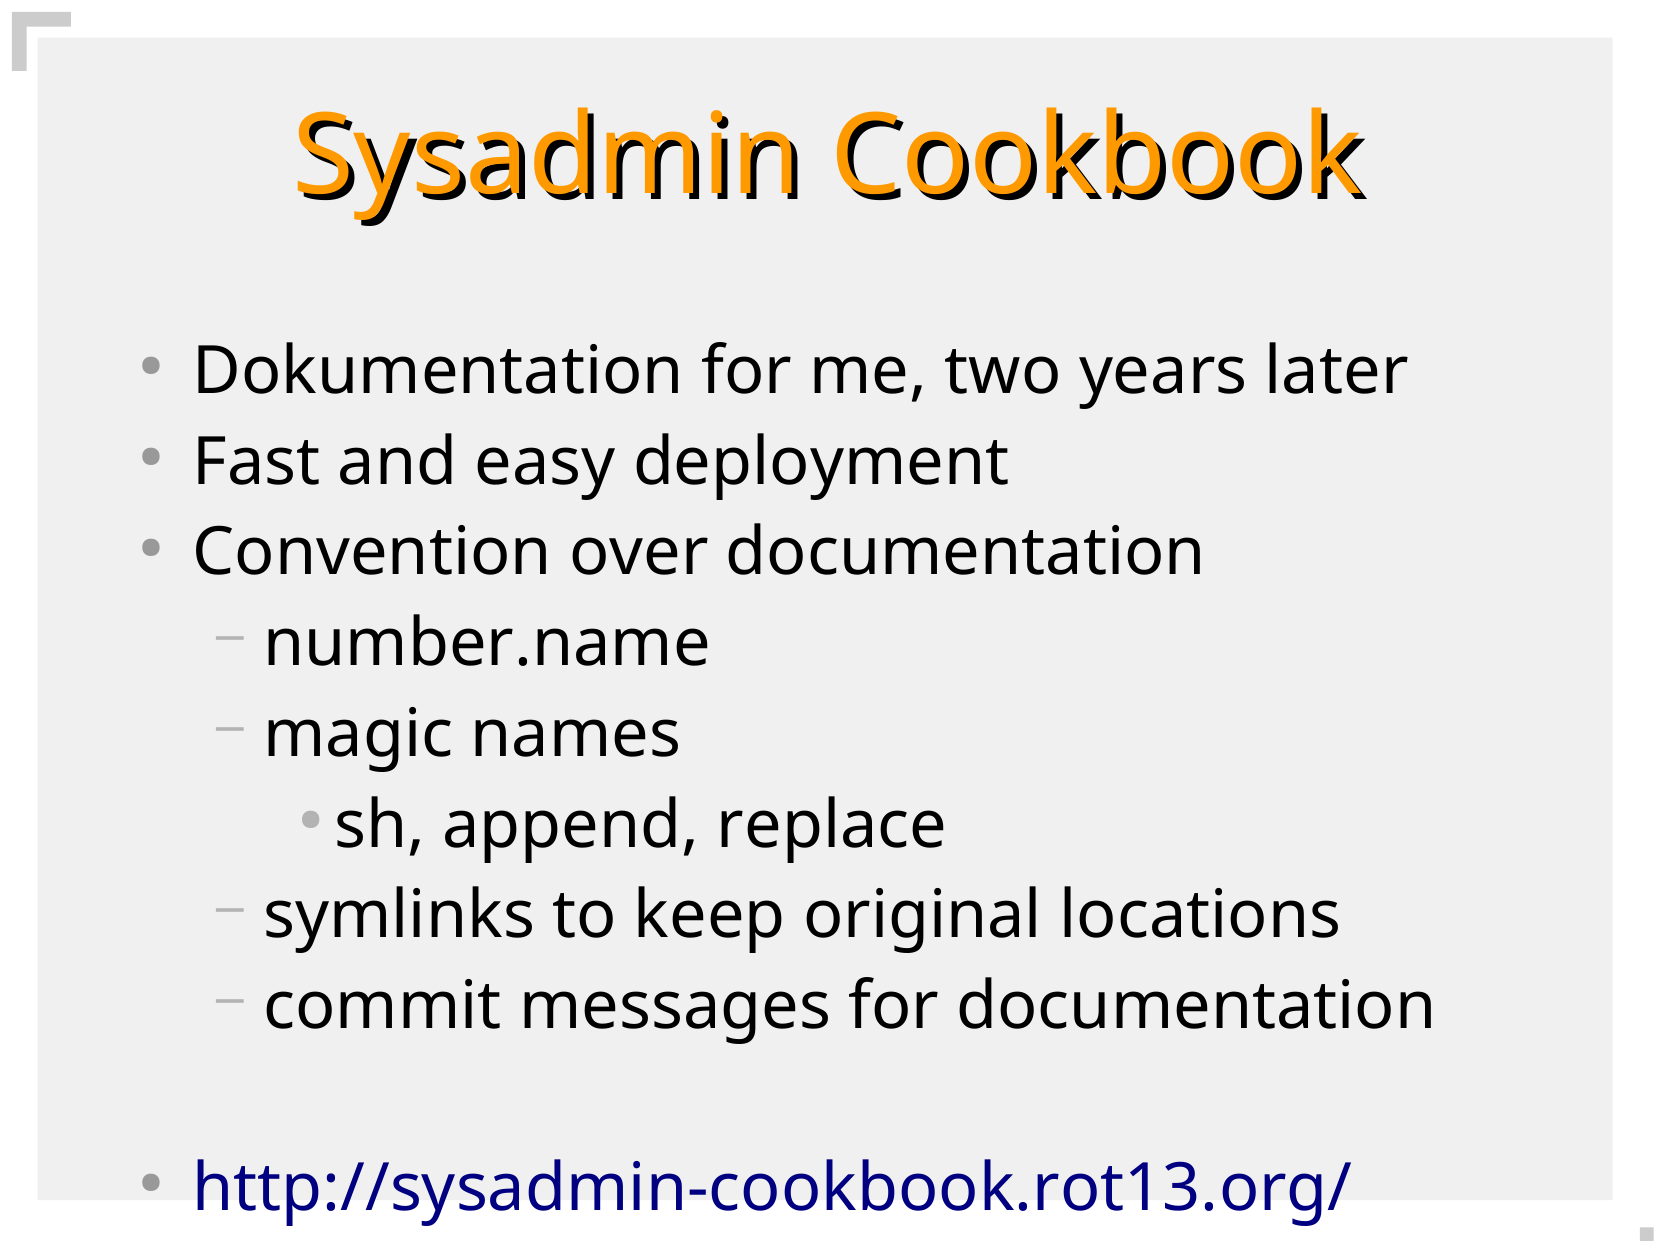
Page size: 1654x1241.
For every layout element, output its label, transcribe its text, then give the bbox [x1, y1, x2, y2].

title Sysadmin Cookbook [121, 46, 1534, 254]
list Dokumentation for me, two years later Fast and easy deployment Convention over documentation number.name magic names sh, append, replace symlinks to keep original locations commit messages for documentation http://sysadmin-cookbook.rot13.org/ [121, 322, 1561, 1132]
